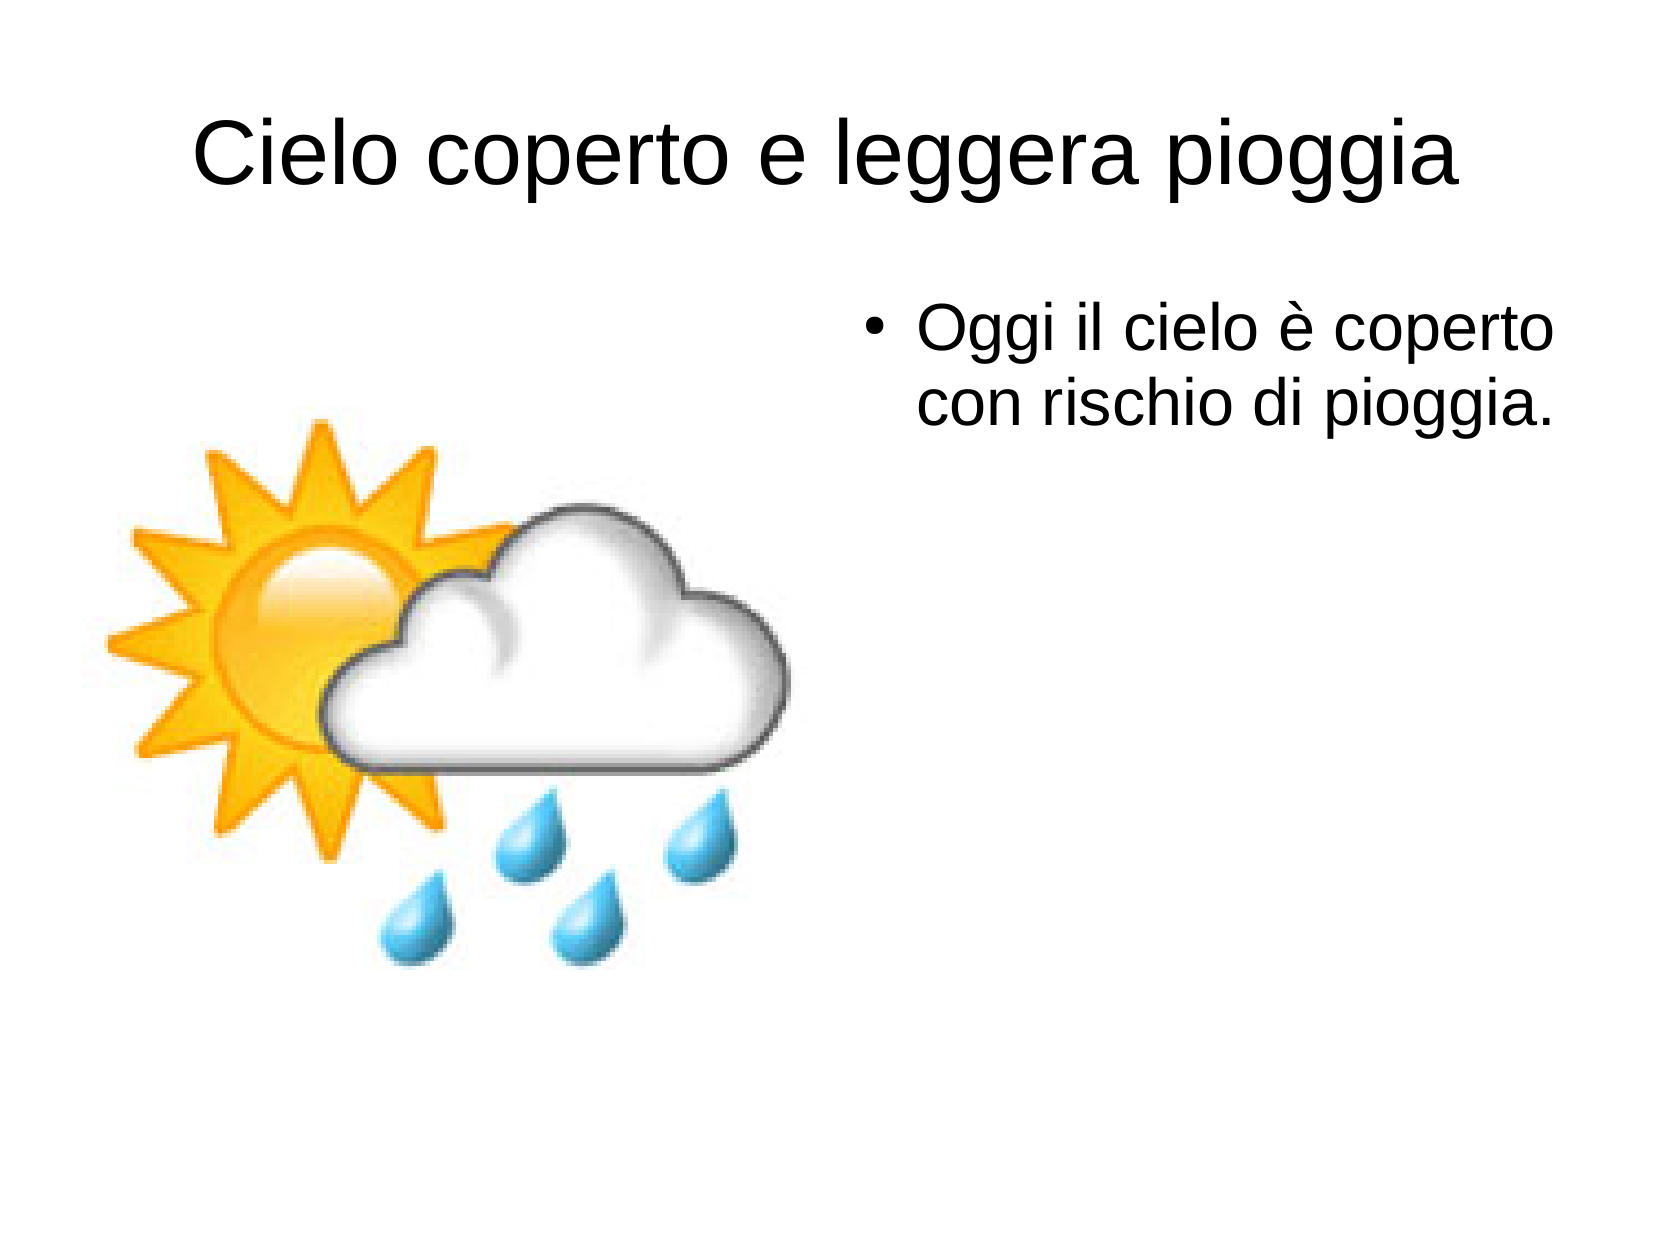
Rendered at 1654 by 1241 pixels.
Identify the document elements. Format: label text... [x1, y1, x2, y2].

list Oggi il cielo è coperto con rischio di pioggia. [845, 290, 1572, 681]
title Cielo coperto e leggera pioggia [82, 49, 1571, 257]
picture [82, 336, 809, 1063]
